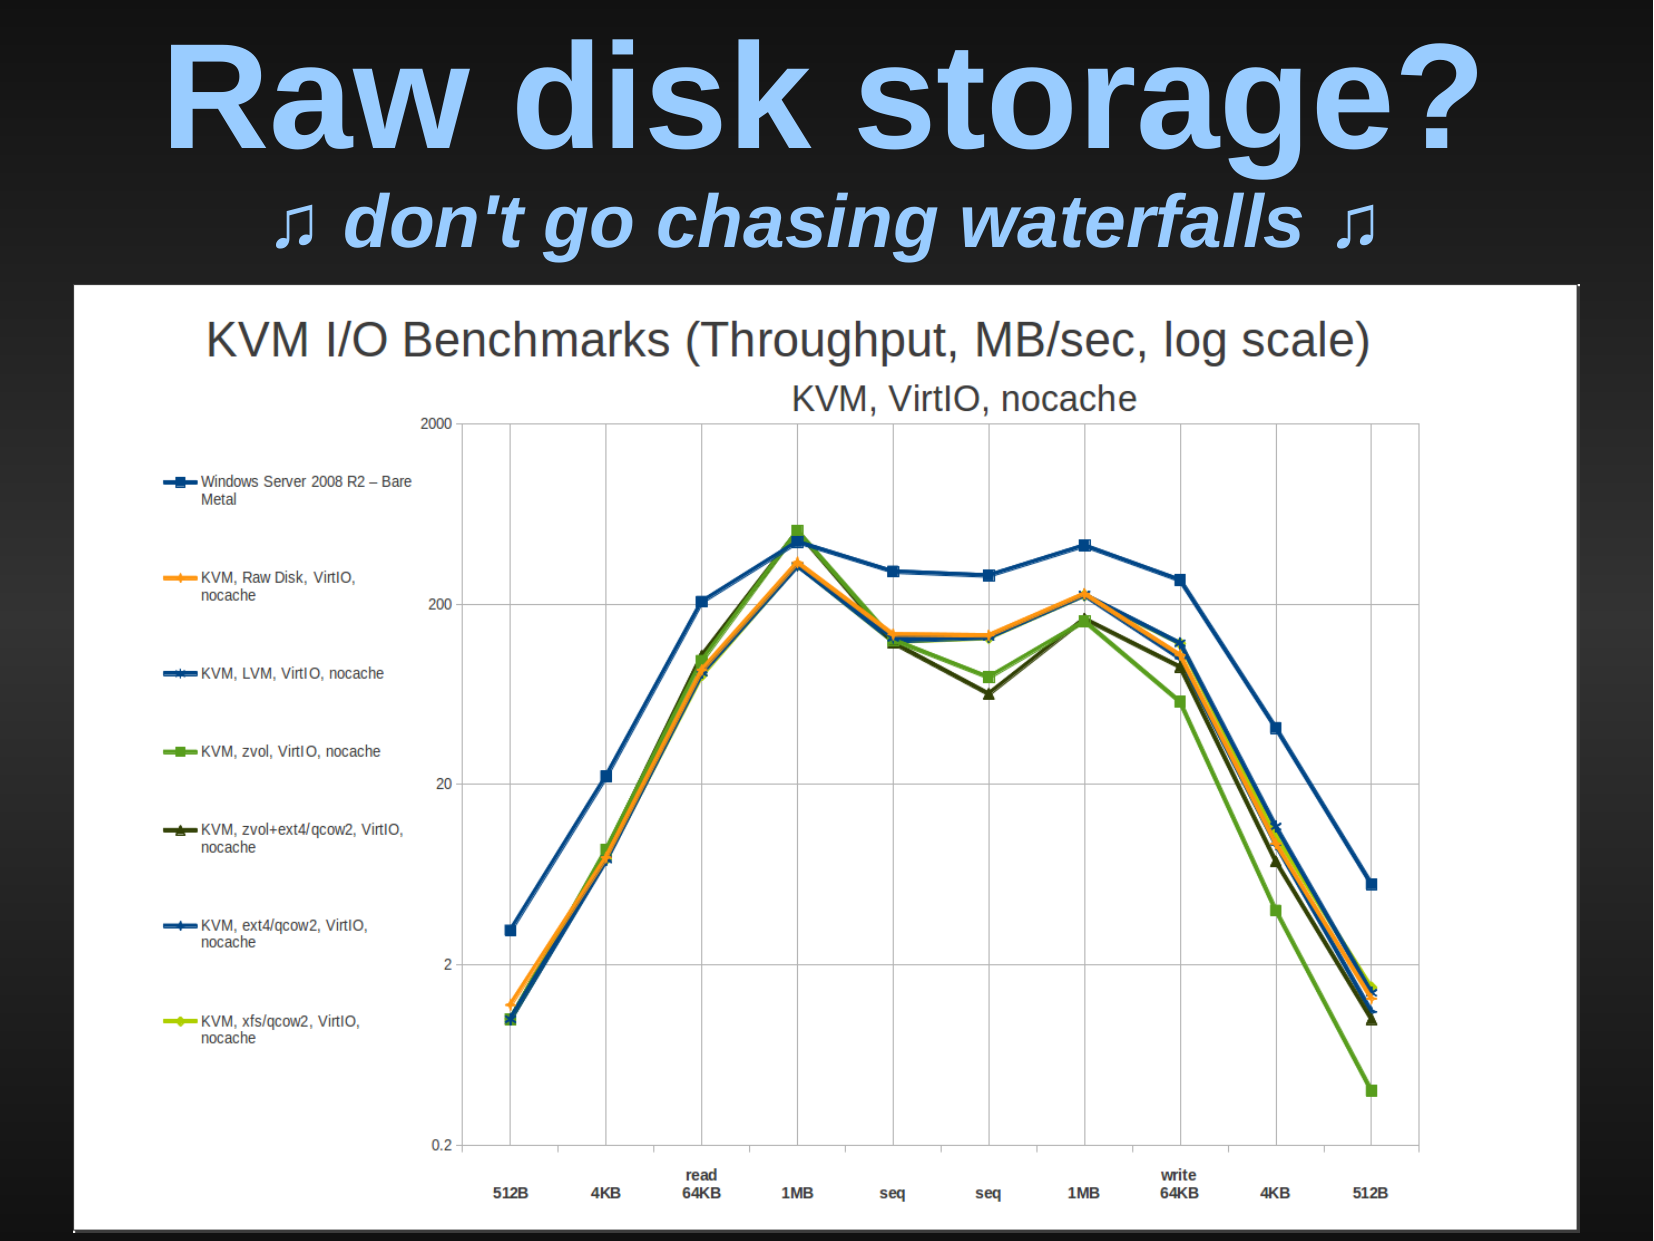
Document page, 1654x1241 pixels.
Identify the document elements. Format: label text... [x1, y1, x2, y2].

picture [73, 284, 1580, 1233]
title Raw disk storage? ♫ don't go chasing waterfalls ♫ [0, 5, 1651, 271]
title [15, 275, 1636, 1201]
